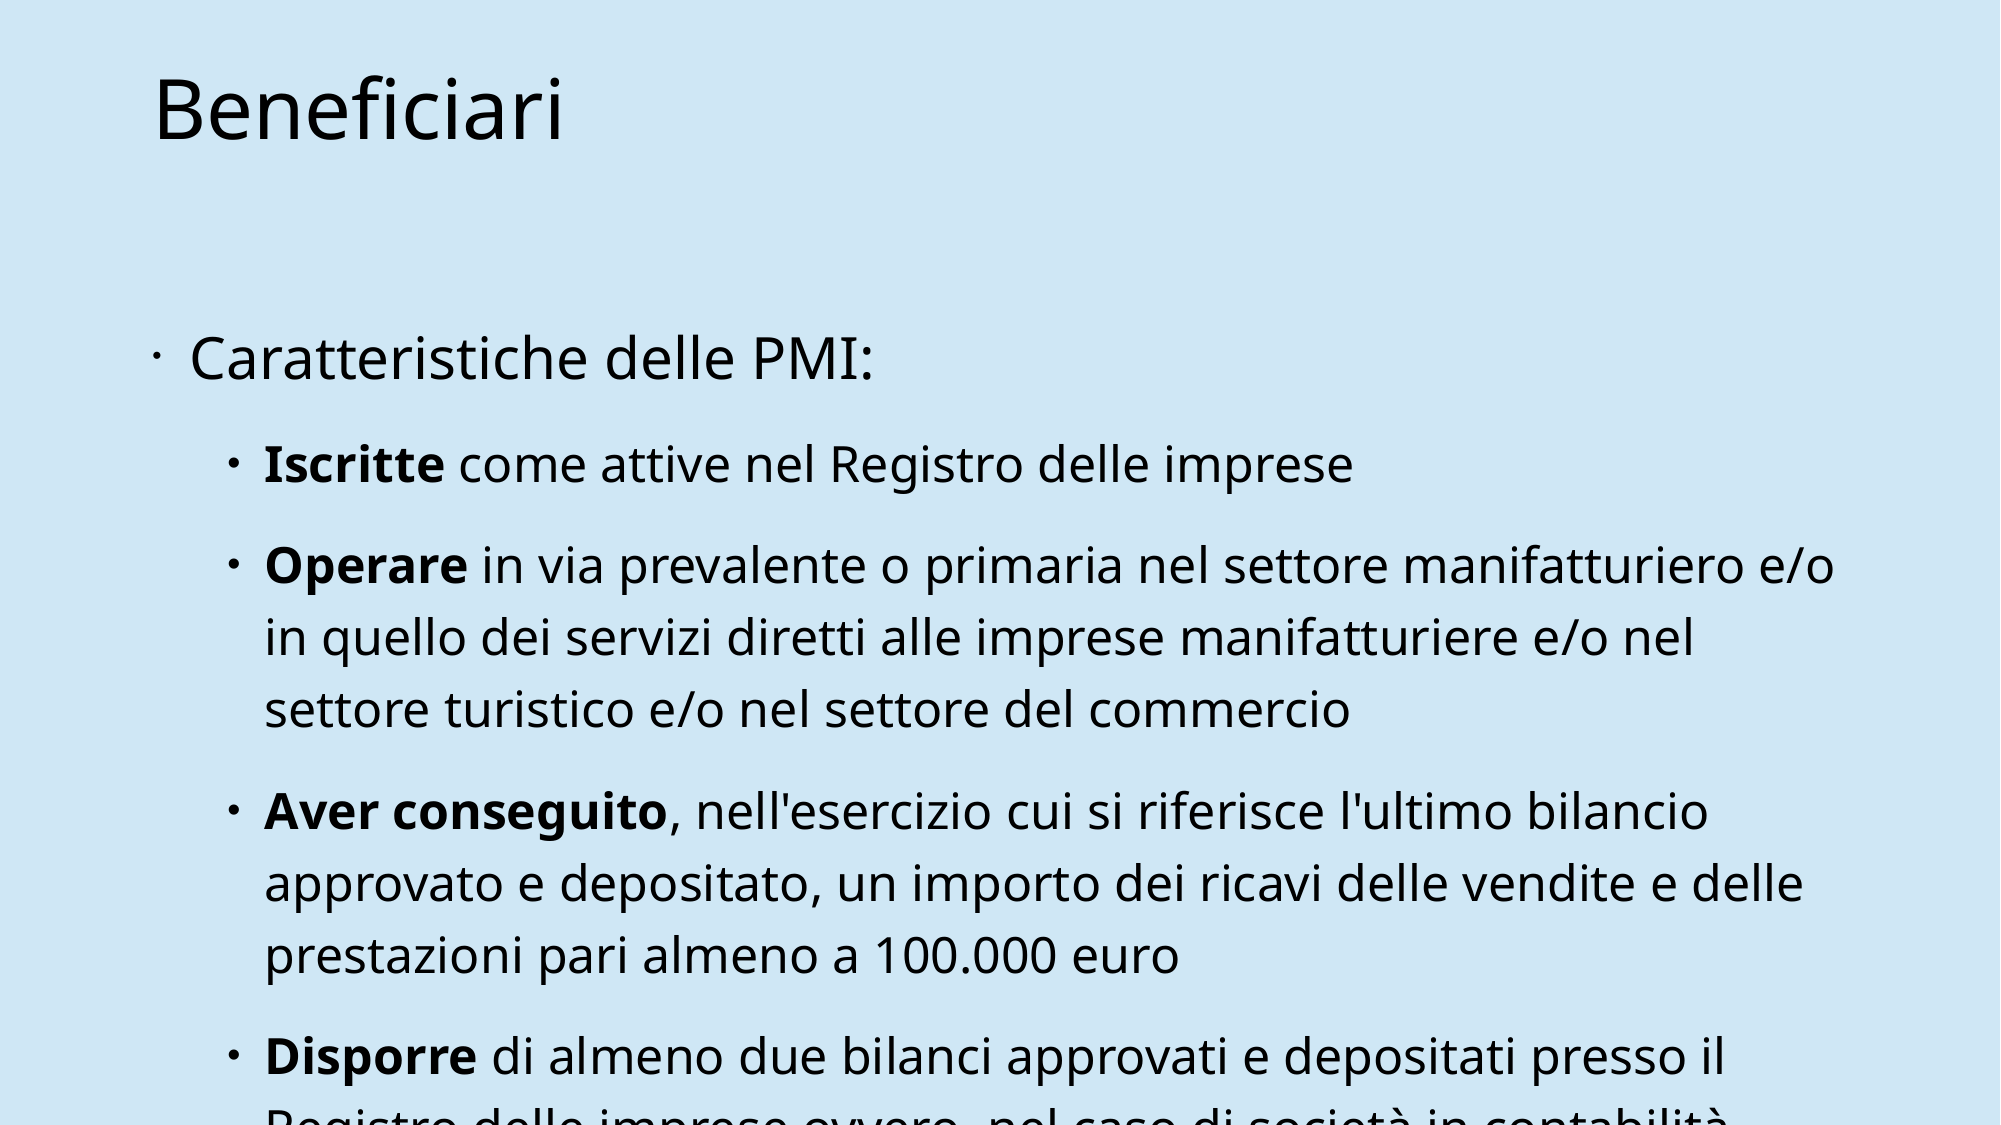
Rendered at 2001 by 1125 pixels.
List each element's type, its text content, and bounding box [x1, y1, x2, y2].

title Beneficiari [137, 59, 1863, 278]
list Caratteristiche delle PMI: Iscritte come attive nel Registro delle imprese Operare in via prevalente o primaria nel settore manifatturiero e/o in quello dei servizi diretti alle imprese manifatturiere e/o nel settore turistico e/o nel settore del commercio Aver conseguito, nell'esercizio cui si riferisce l'ultimo bilancio approvato e depositato, un importo dei ricavi delle vendite e delle prestazioni pari almeno a 100.000 euro Disporre di almeno due bilanci approvati e depositati presso il Registro delle imprese ovvero, nel caso di società in contabilità semplificata, delle ultime due dichiarazioni dei redditi presentate e dei relativi bilanci redatti secondo la IV direttiva CEE Non essere sottoposte a procedura concorsuale e non trovarsi in stato di fallimento, di liquidazione anche volontaria, di amministrazione controllata, di concordato preventivo o in qualsiasi altra situazione equivalente secondo la normativa vigente [137, 299, 1863, 1014]
